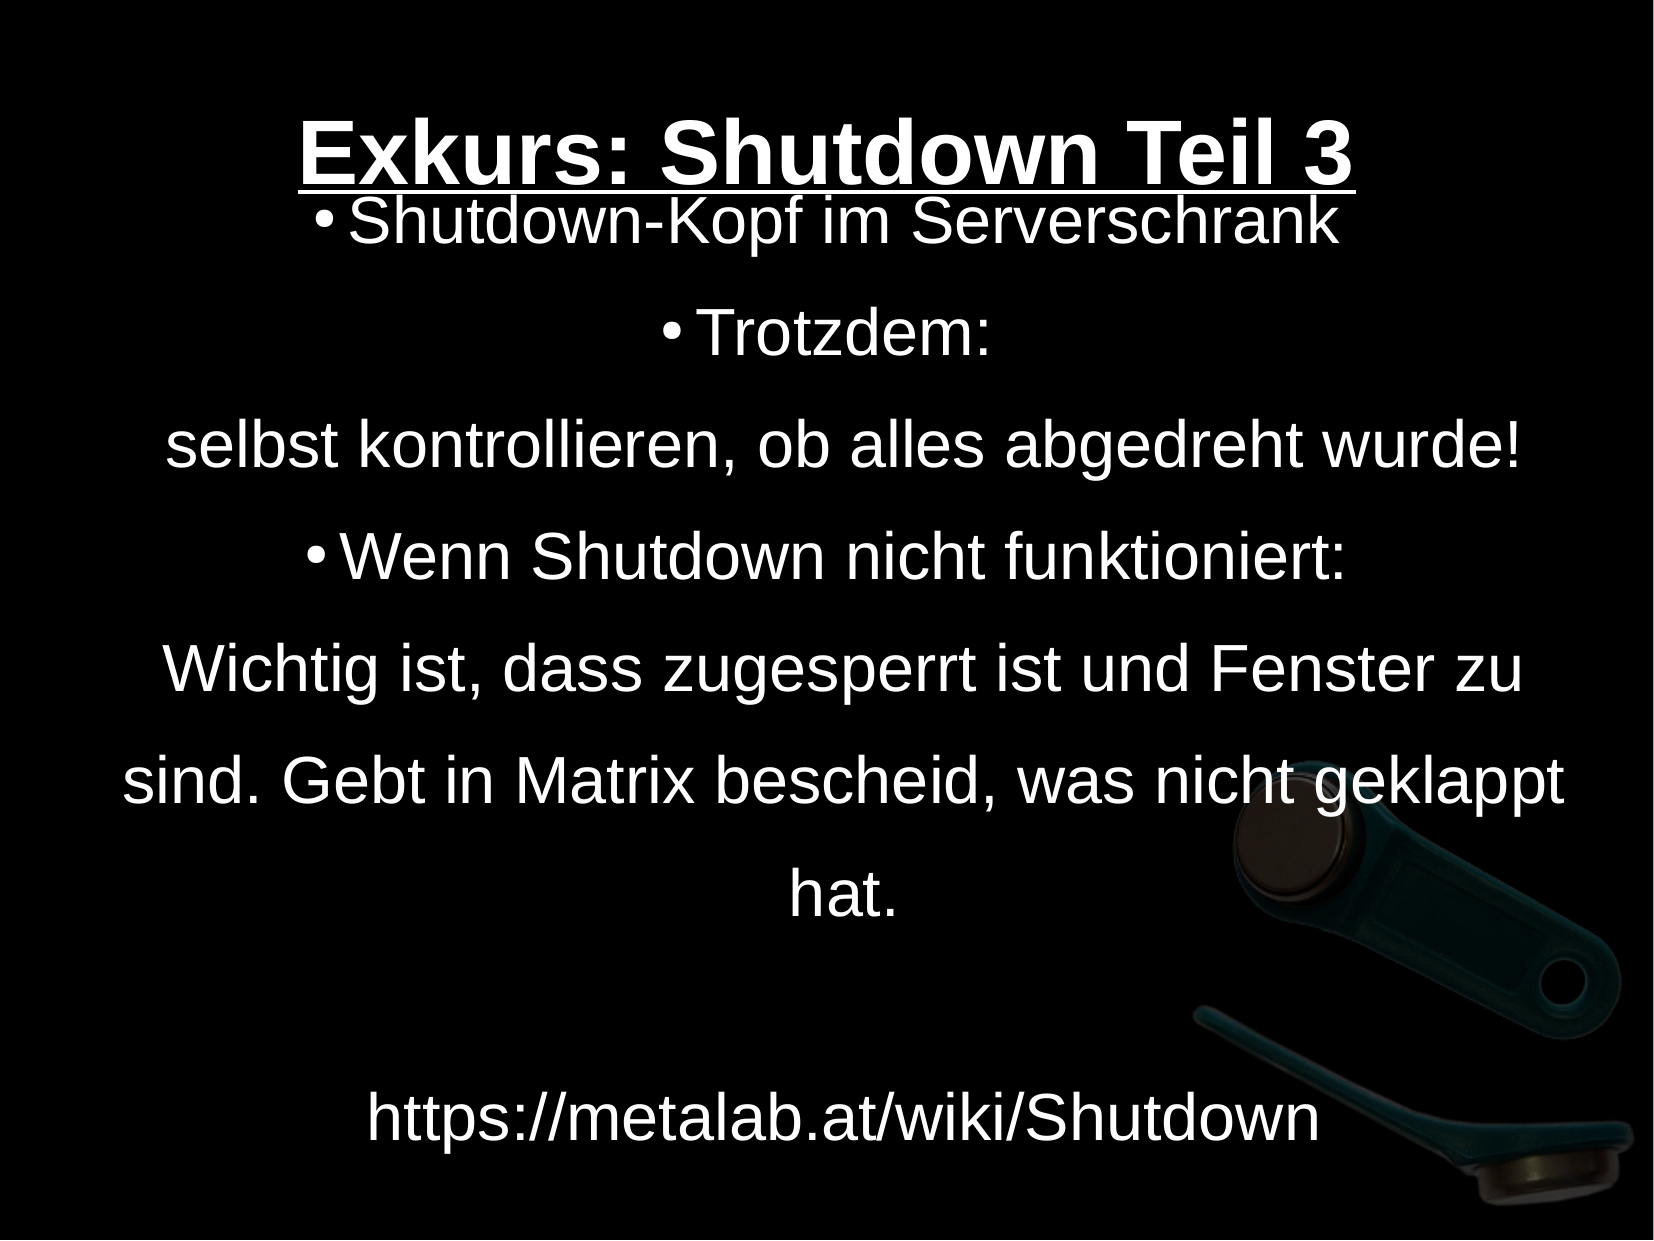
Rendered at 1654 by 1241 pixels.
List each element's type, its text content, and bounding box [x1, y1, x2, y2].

title Exkurs: Shutdown Teil 3 [82, 49, 1571, 145]
subtitle Shutdown-Kopf im Serverschrank Trotzdem: selbst kontrollieren, ob alles abgedreht wurde! Wenn Shutdown nicht funktioniert: Wichtig ist, dass zugesperrt ist und Fenster zu sind. Gebt in Matrix bescheid, was nicht geklappt hat. https://metalab.at/wiki/Shutdown [82, 145, 1571, 1155]
picture [1150, 732, 1654, 1236]
